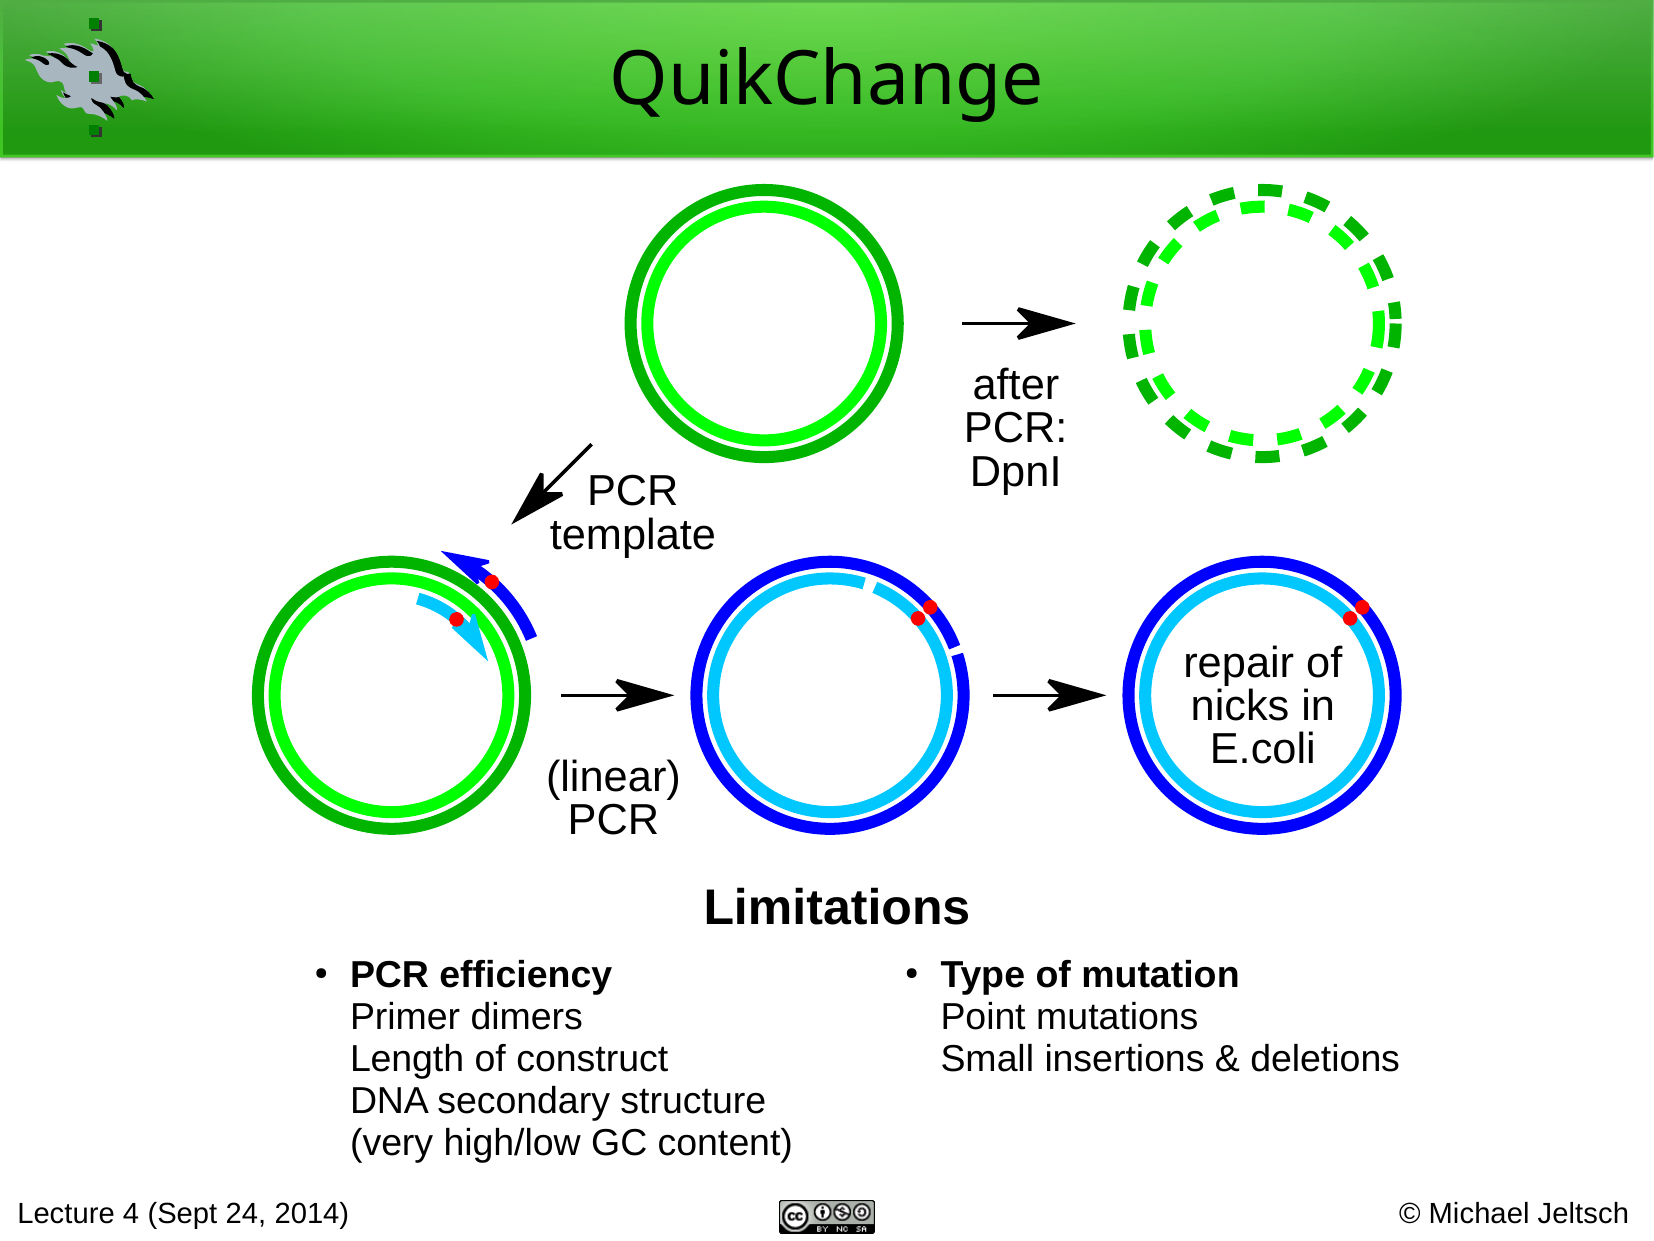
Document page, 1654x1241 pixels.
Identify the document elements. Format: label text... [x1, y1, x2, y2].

title QuikChange [528, 30, 1125, 121]
picture [779, 1200, 875, 1234]
text_box PCR efficiency Primer dimers Length of construct DNA secondary structure (very high/low GC content) [299, 945, 809, 1171]
text_box Type of mutation Point mutations Small insertions & deletions [890, 945, 1417, 1087]
picture [251, 183, 1402, 835]
text_box Limitations [653, 871, 1001, 943]
